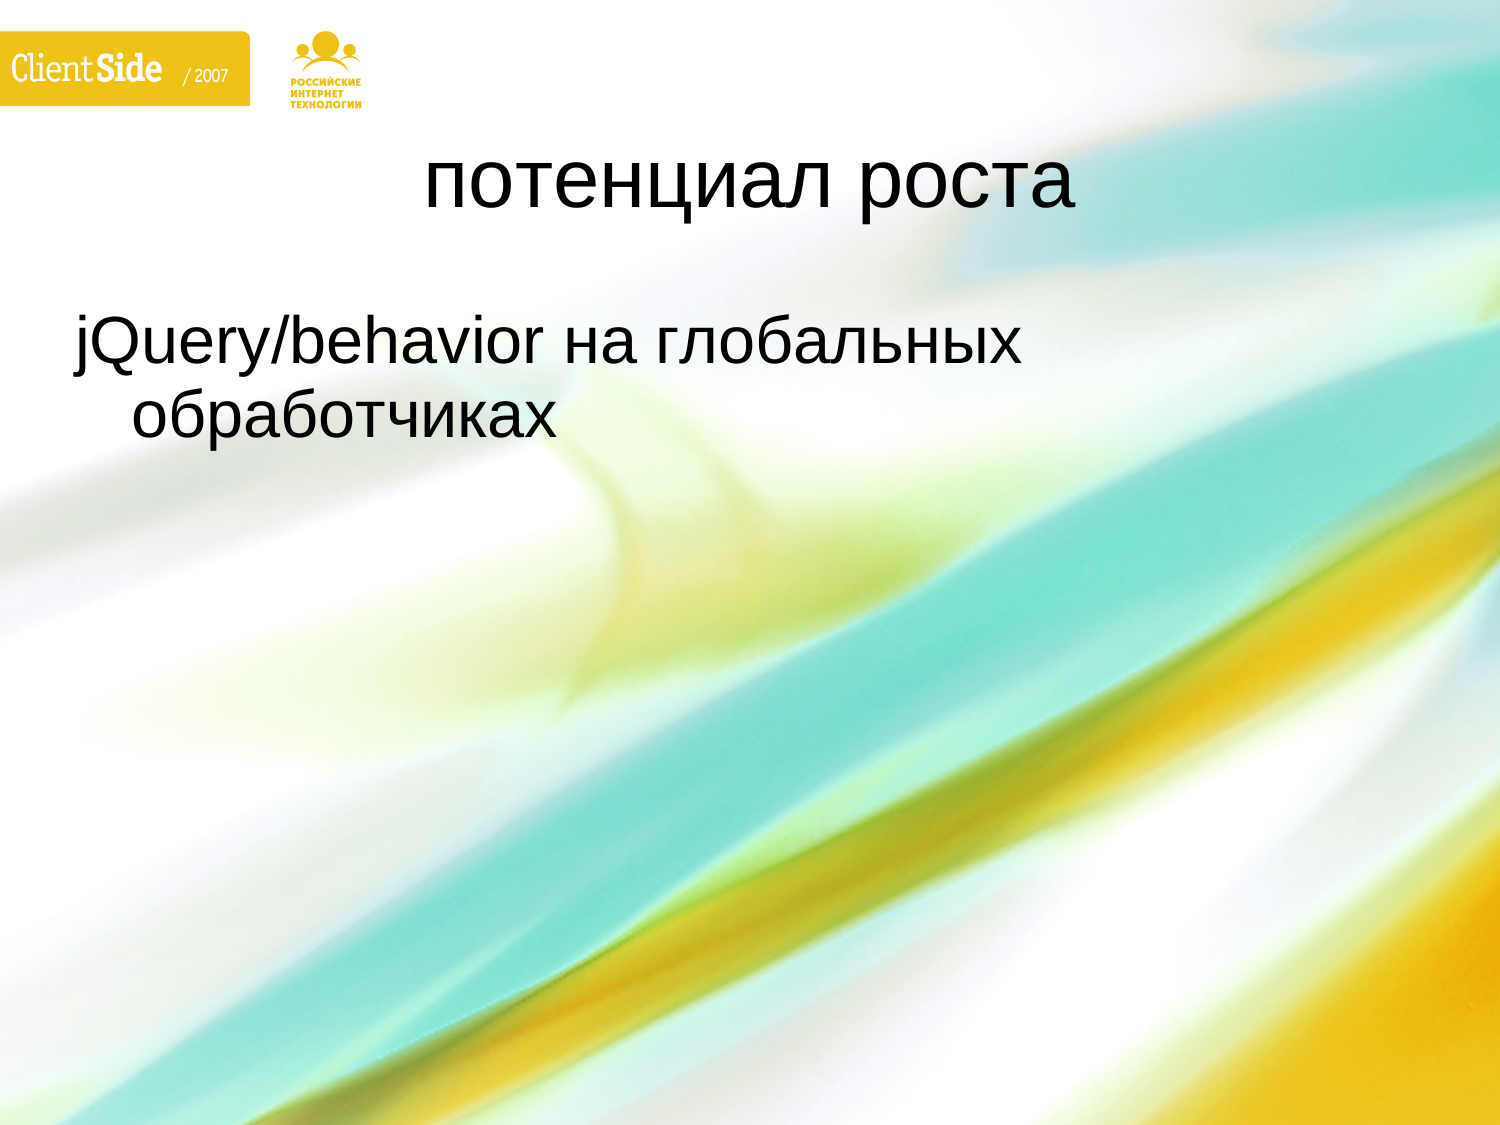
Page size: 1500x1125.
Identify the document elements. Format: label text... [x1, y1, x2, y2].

picture [0, 0, 1500, 1125]
list jQuery/behavior на глобальных обработчиках [75, 302, 1426, 1071]
title потенциал роста [75, 124, 1426, 234]
